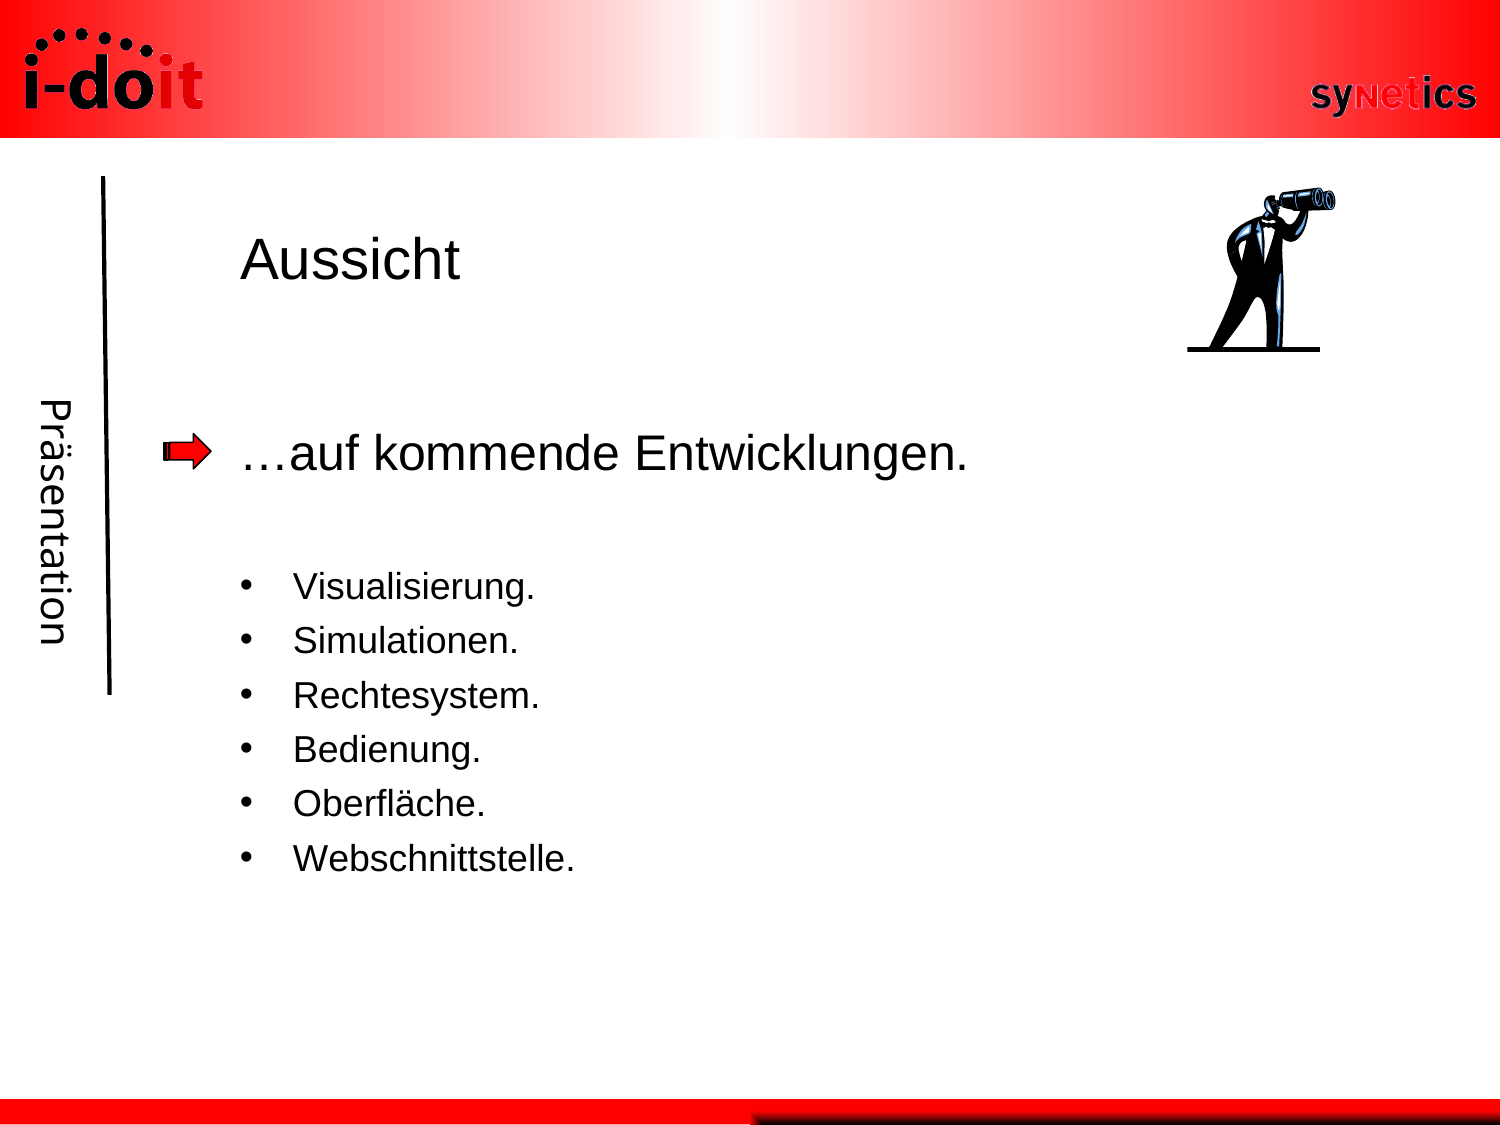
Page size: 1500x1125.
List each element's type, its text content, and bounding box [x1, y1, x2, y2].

picture [1311, 75, 1476, 119]
text_box …auf kommende Entwicklungen. Visualisierung. Simulationen. Rechtesystem. Bedienung. Oberfläche. Webschnittstelle. [225, 412, 1426, 1001]
text_box [164, 433, 212, 469]
picture [5, 11, 254, 126]
picture [1187, 187, 1336, 352]
text_box Aussicht [225, 162, 1426, 351]
